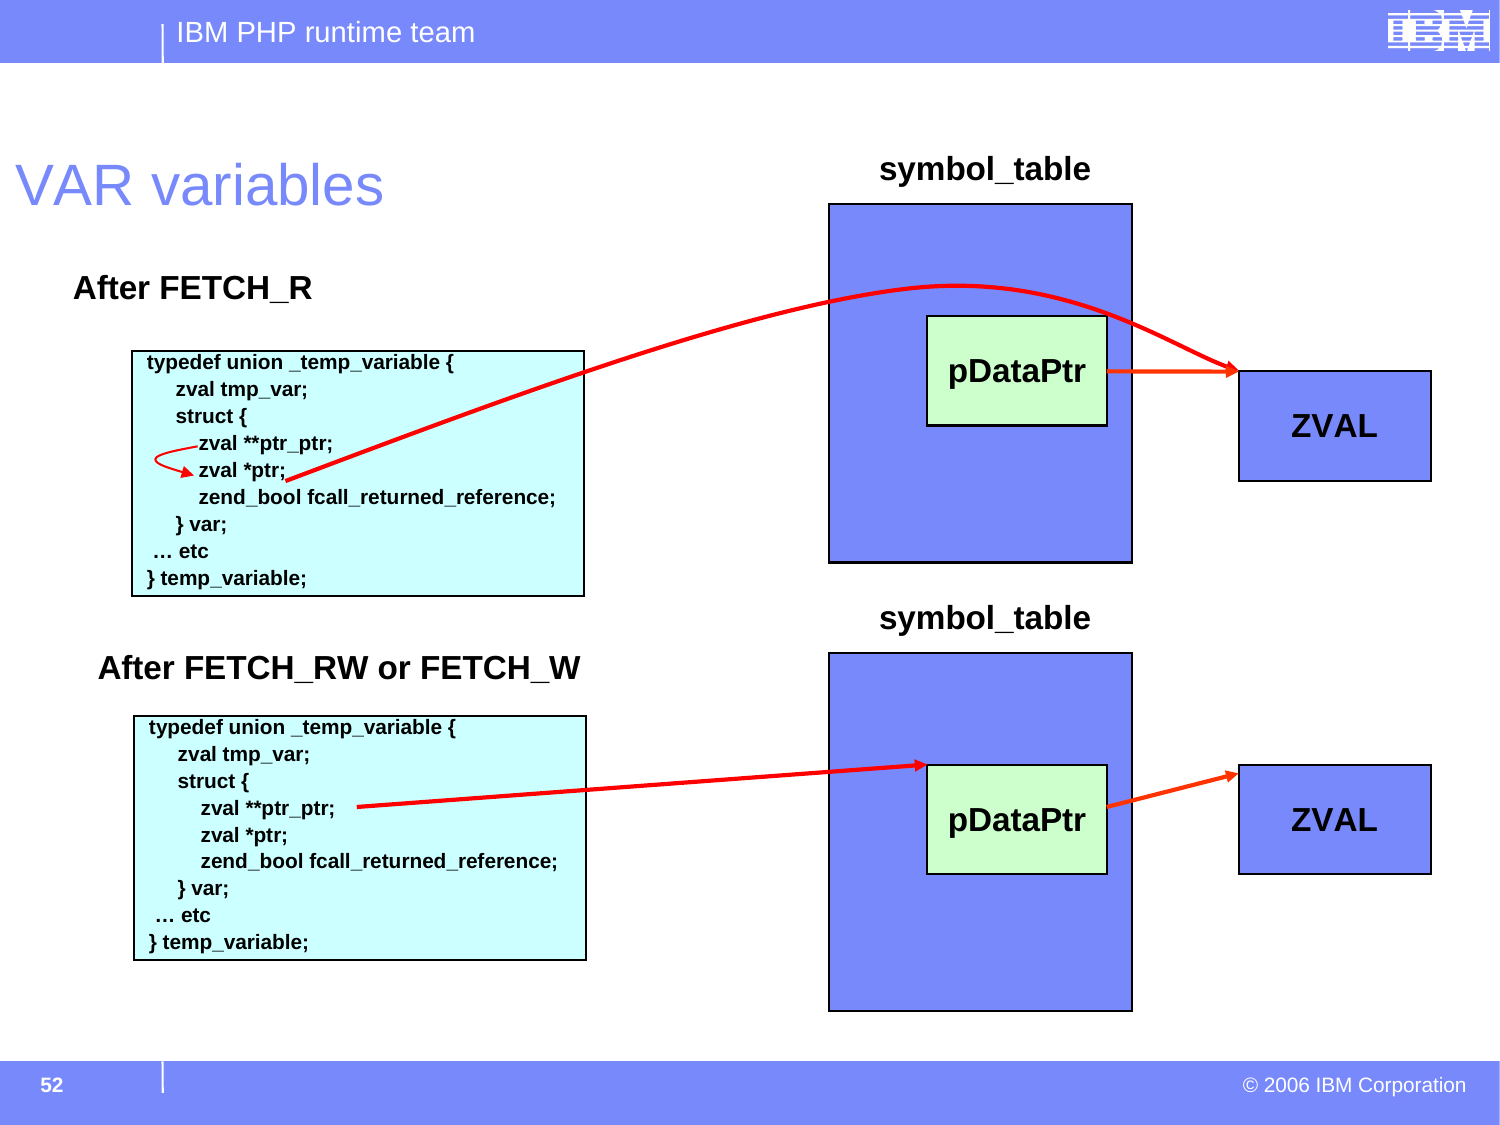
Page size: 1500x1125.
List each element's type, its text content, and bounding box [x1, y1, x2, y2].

text_box symbol_table [864, 142, 1107, 196]
text_box After FETCH_RW or FETCH_W [82, 642, 597, 695]
text_box ZVAL [1238, 764, 1431, 875]
text_box VAR variables [0, 142, 1353, 225]
text_box After FETCH_R [57, 261, 328, 314]
text_box [828, 766, 1133, 1012]
text_box [1107, 317, 1133, 369]
text_box pDataPtr [927, 315, 1107, 426]
text_box [828, 288, 1133, 563]
text_box symbol_table [864, 591, 1107, 645]
text_box ZVAL [1238, 371, 1431, 481]
text_box [828, 653, 1133, 804]
text_box typedef union _temp_variable { zval tmp_var; struct { zval **ptr_ptr; zval *ptr; zend_bool fcall_returned_reference; } var; … etc } temp_variable; [134, 715, 586, 961]
text_box typedef union _temp_variable { zval tmp_var; struct { zval **ptr_ptr; zval *ptr; zend_bool fcall_returned_reference; } var; … etc } temp_variable; [132, 351, 584, 597]
text_box [828, 204, 1133, 321]
text_box pDataPtr [927, 764, 1107, 875]
